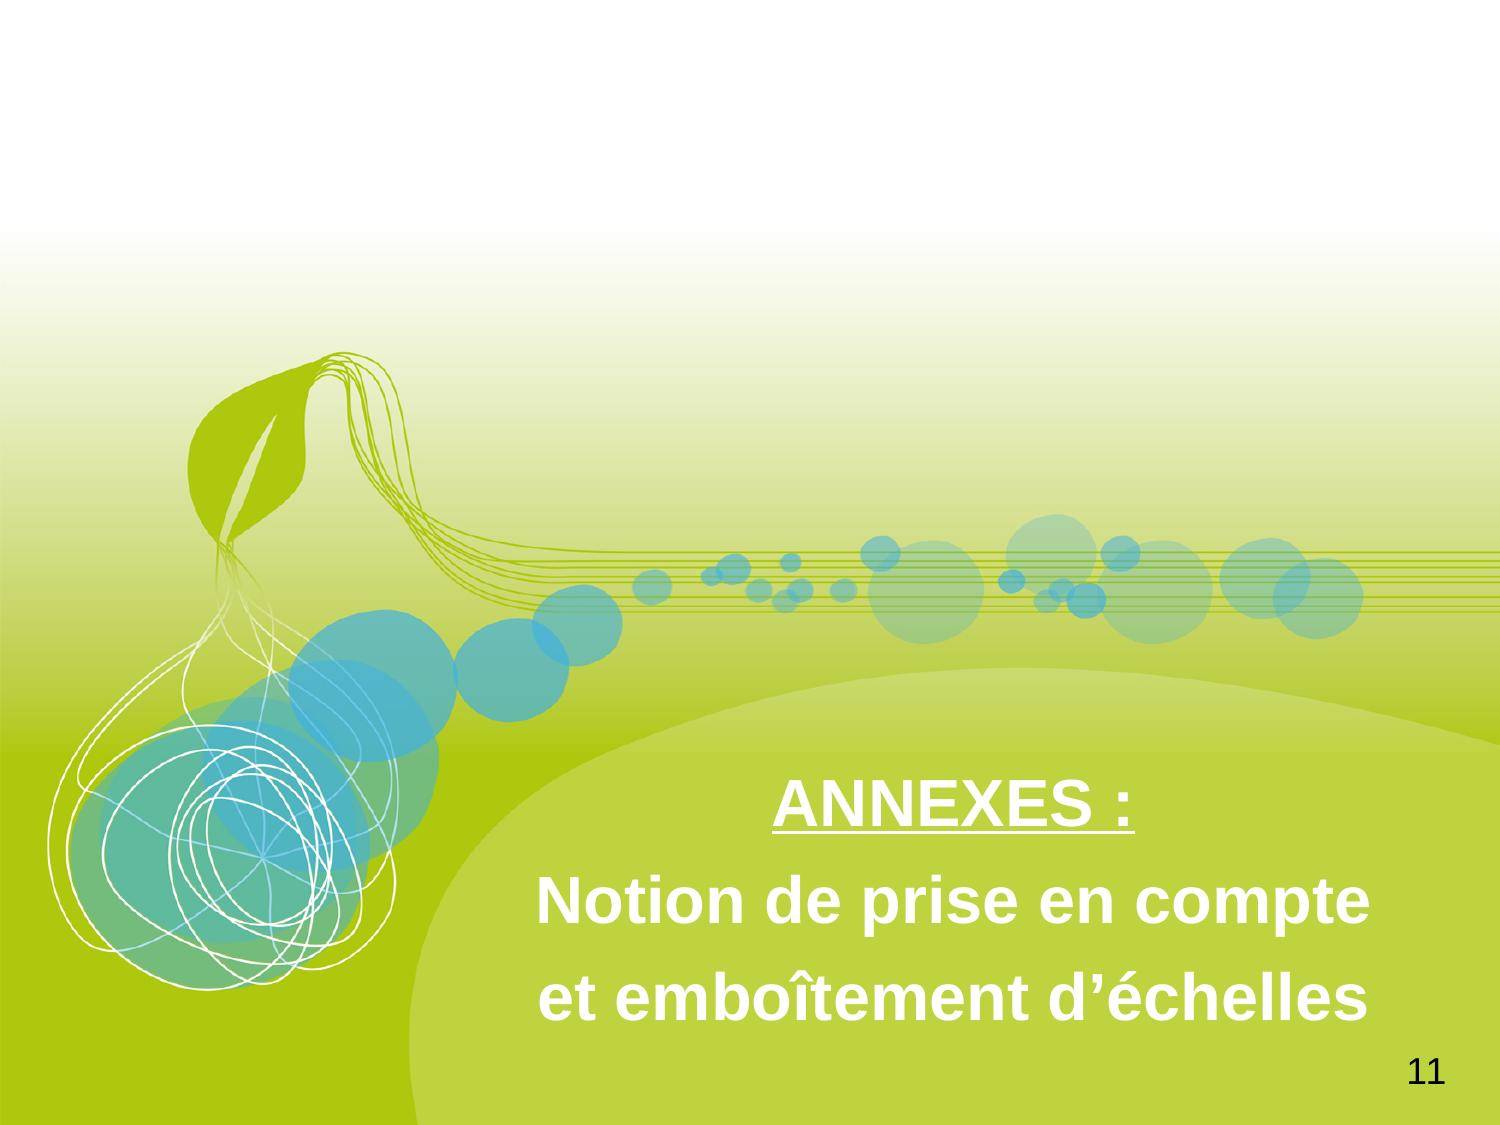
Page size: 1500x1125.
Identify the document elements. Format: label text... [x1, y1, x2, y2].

text_box <numéro> [1391, 1039, 1471, 1101]
picture [0, 64, 1500, 1125]
text_box ANNEXES : Notion de prise en compte et emboîtement d’échelles [407, 668, 1500, 1125]
